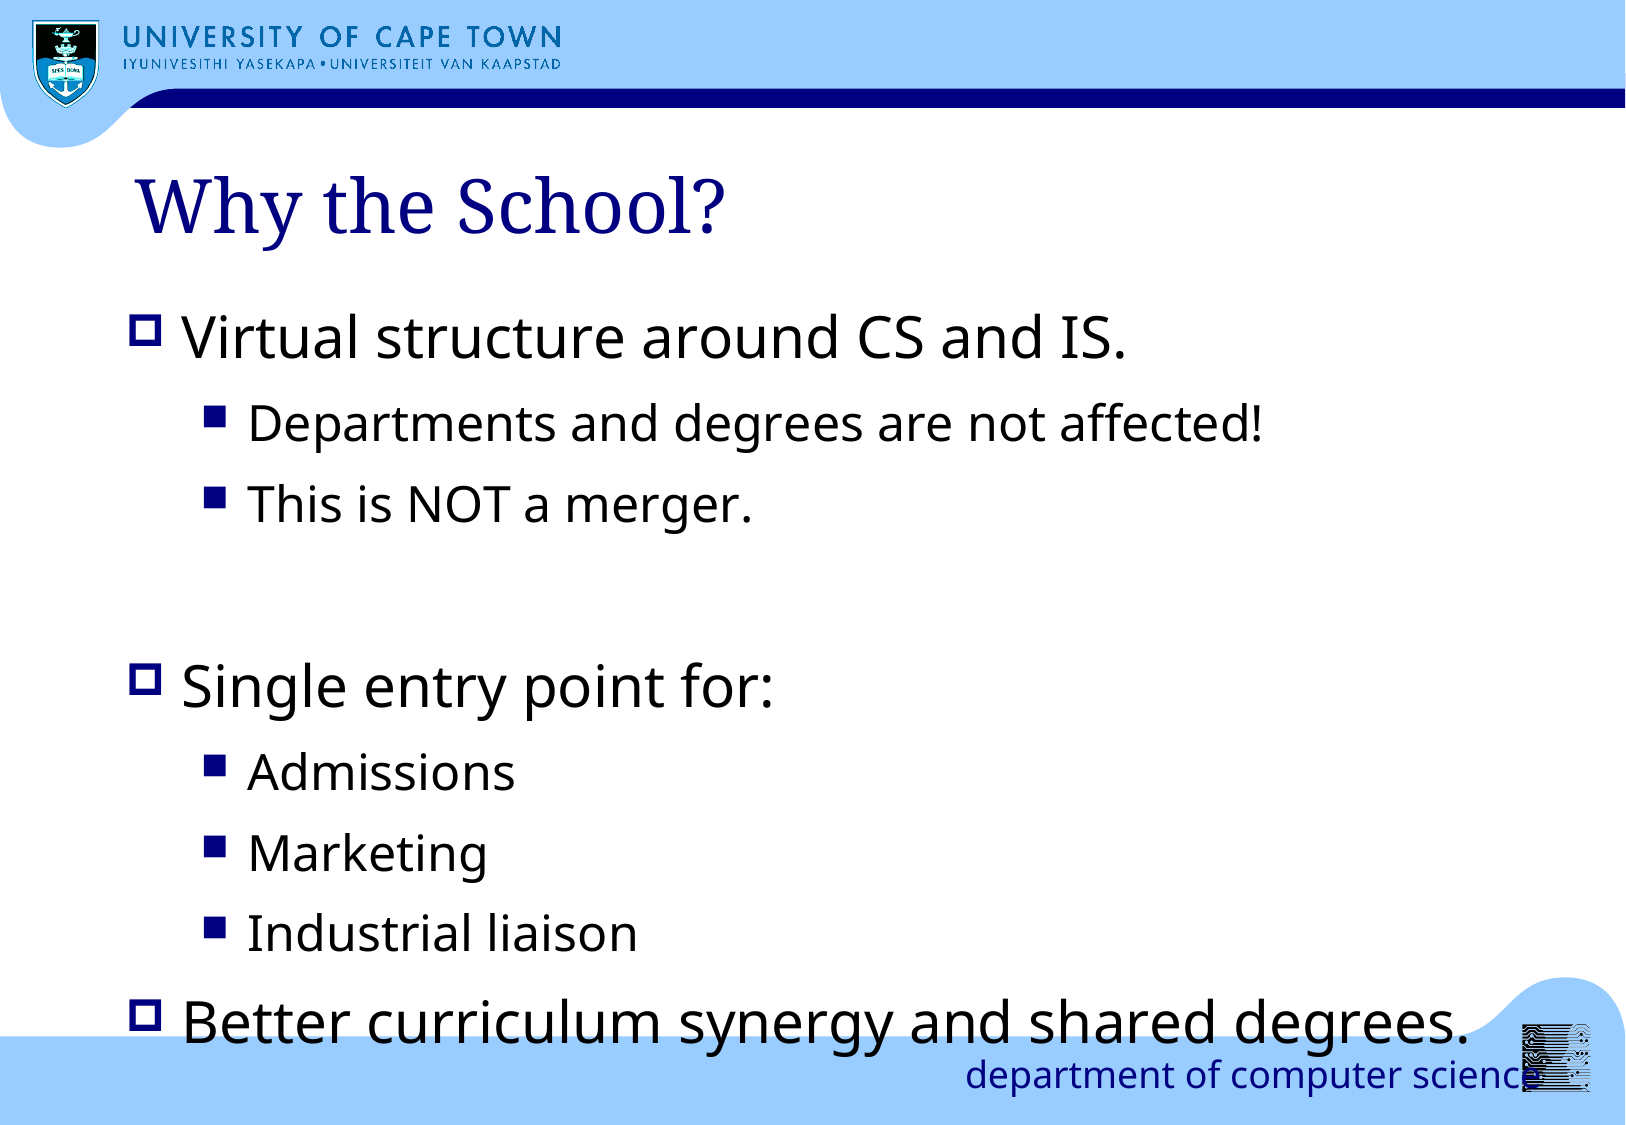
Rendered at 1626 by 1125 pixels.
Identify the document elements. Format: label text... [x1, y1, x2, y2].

list Virtual structure around CS and IS. Departments and degrees are not affected! This is NOT a merger. Single entry point for: Admissions Marketing Industrial liaison Better curriculum synergy and shared degrees. [125, 296, 1570, 1039]
picture [1522, 1024, 1591, 1092]
picture [1526, 1070, 1536, 1076]
title Why the School? [134, 140, 1571, 268]
picture [32, 20, 100, 109]
picture [120, 23, 563, 71]
